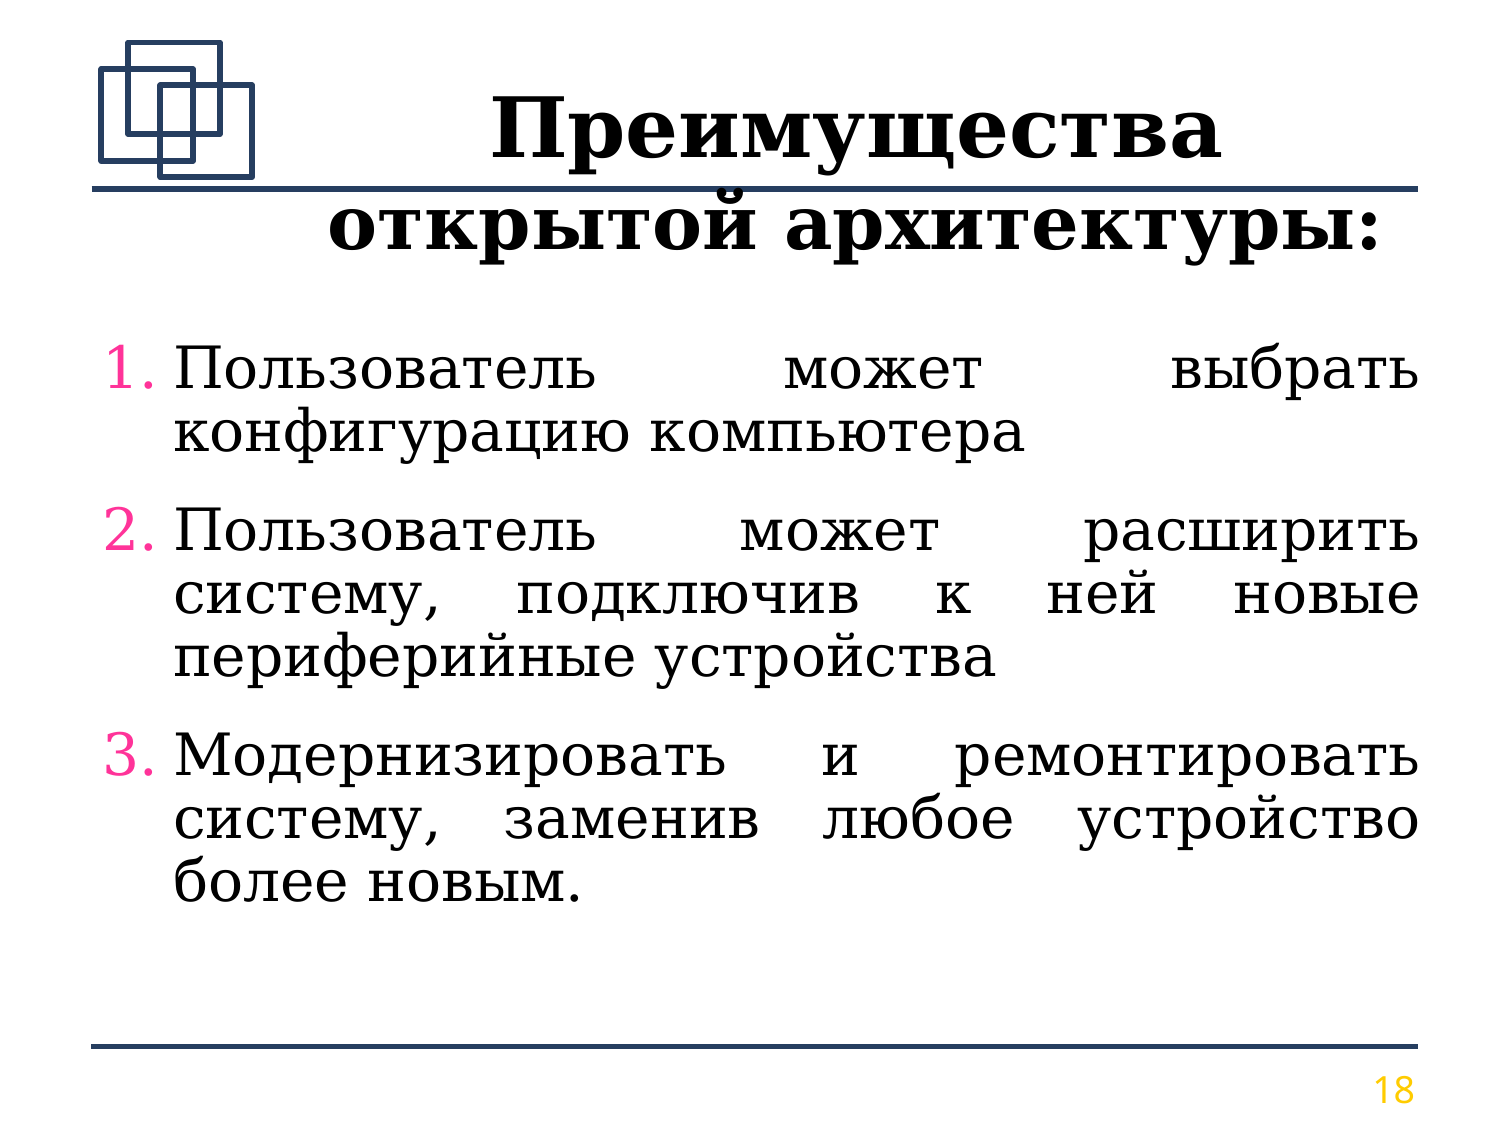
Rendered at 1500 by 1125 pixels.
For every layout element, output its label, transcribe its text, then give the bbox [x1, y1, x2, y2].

text_box Преимущества открытой архитектуры: [265, 49, 1447, 290]
text_box Пользователь может выбрать конфигурацию компьютера Пользователь может расширить систему, подключив к ней новые периферийные устройства Модернизировать и ремонтировать систему, заменив любое устройство более новым. [29, 324, 1448, 1004]
